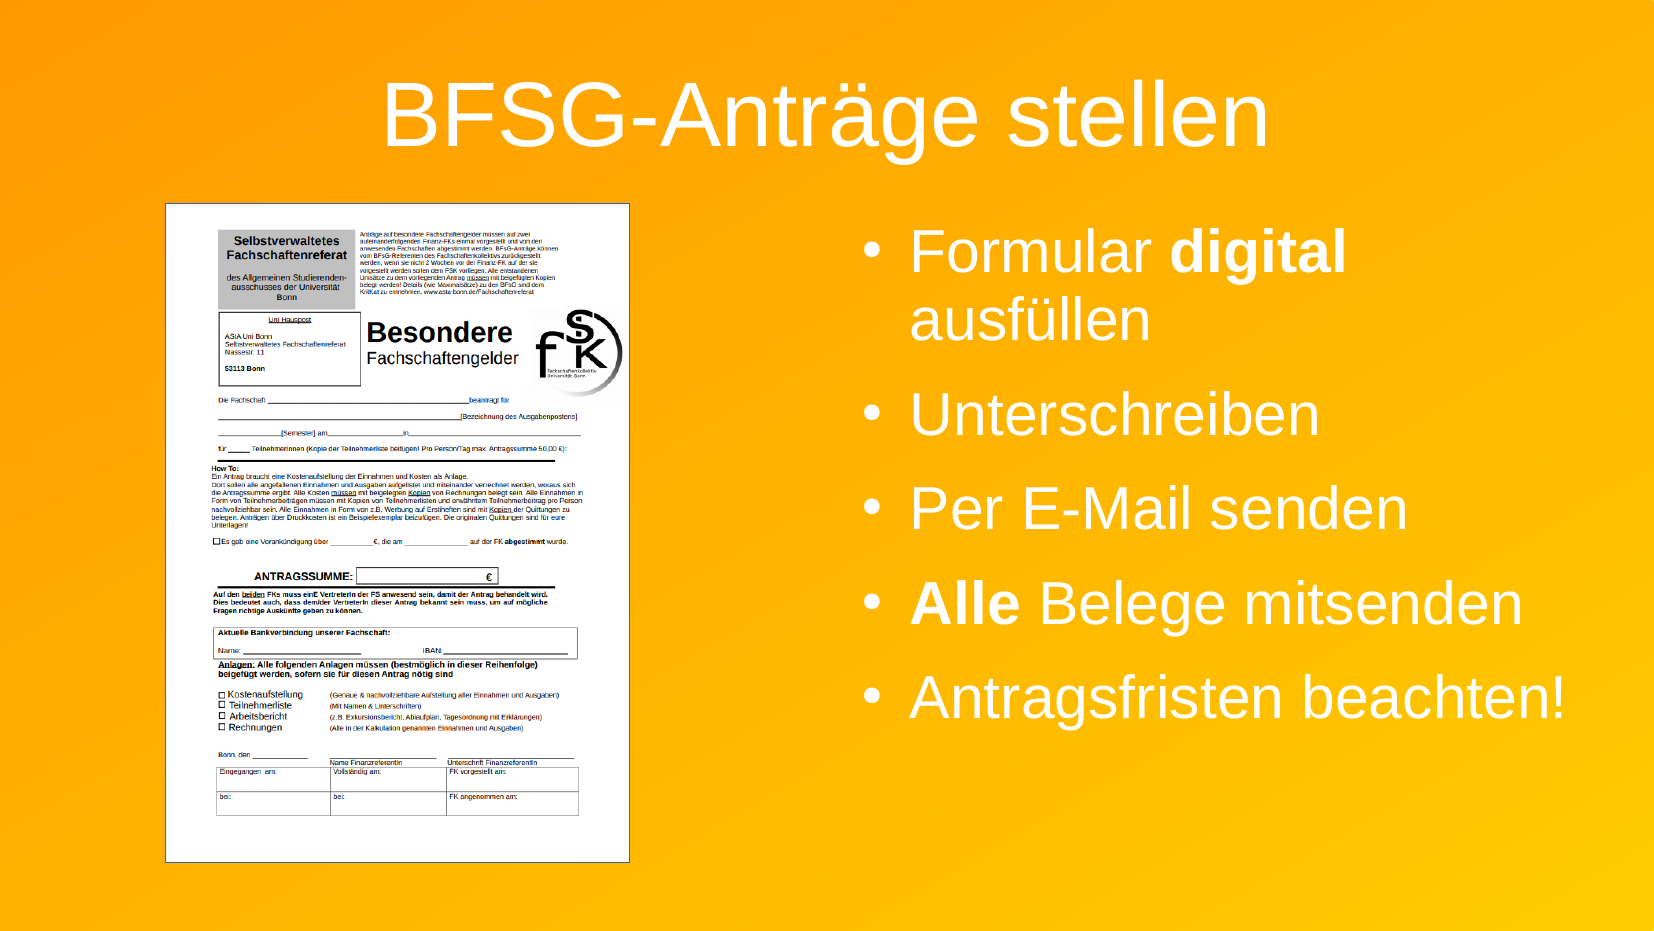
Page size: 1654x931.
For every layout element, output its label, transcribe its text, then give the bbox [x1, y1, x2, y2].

title BFSG-Anträge stellen [82, 37, 1571, 193]
list Formular digital ausfüllen Unterschreiben Per E-Mail senden Alle Belege mitsenden Antragsfristen beachten! [845, 217, 1572, 758]
picture [165, 203, 630, 863]
